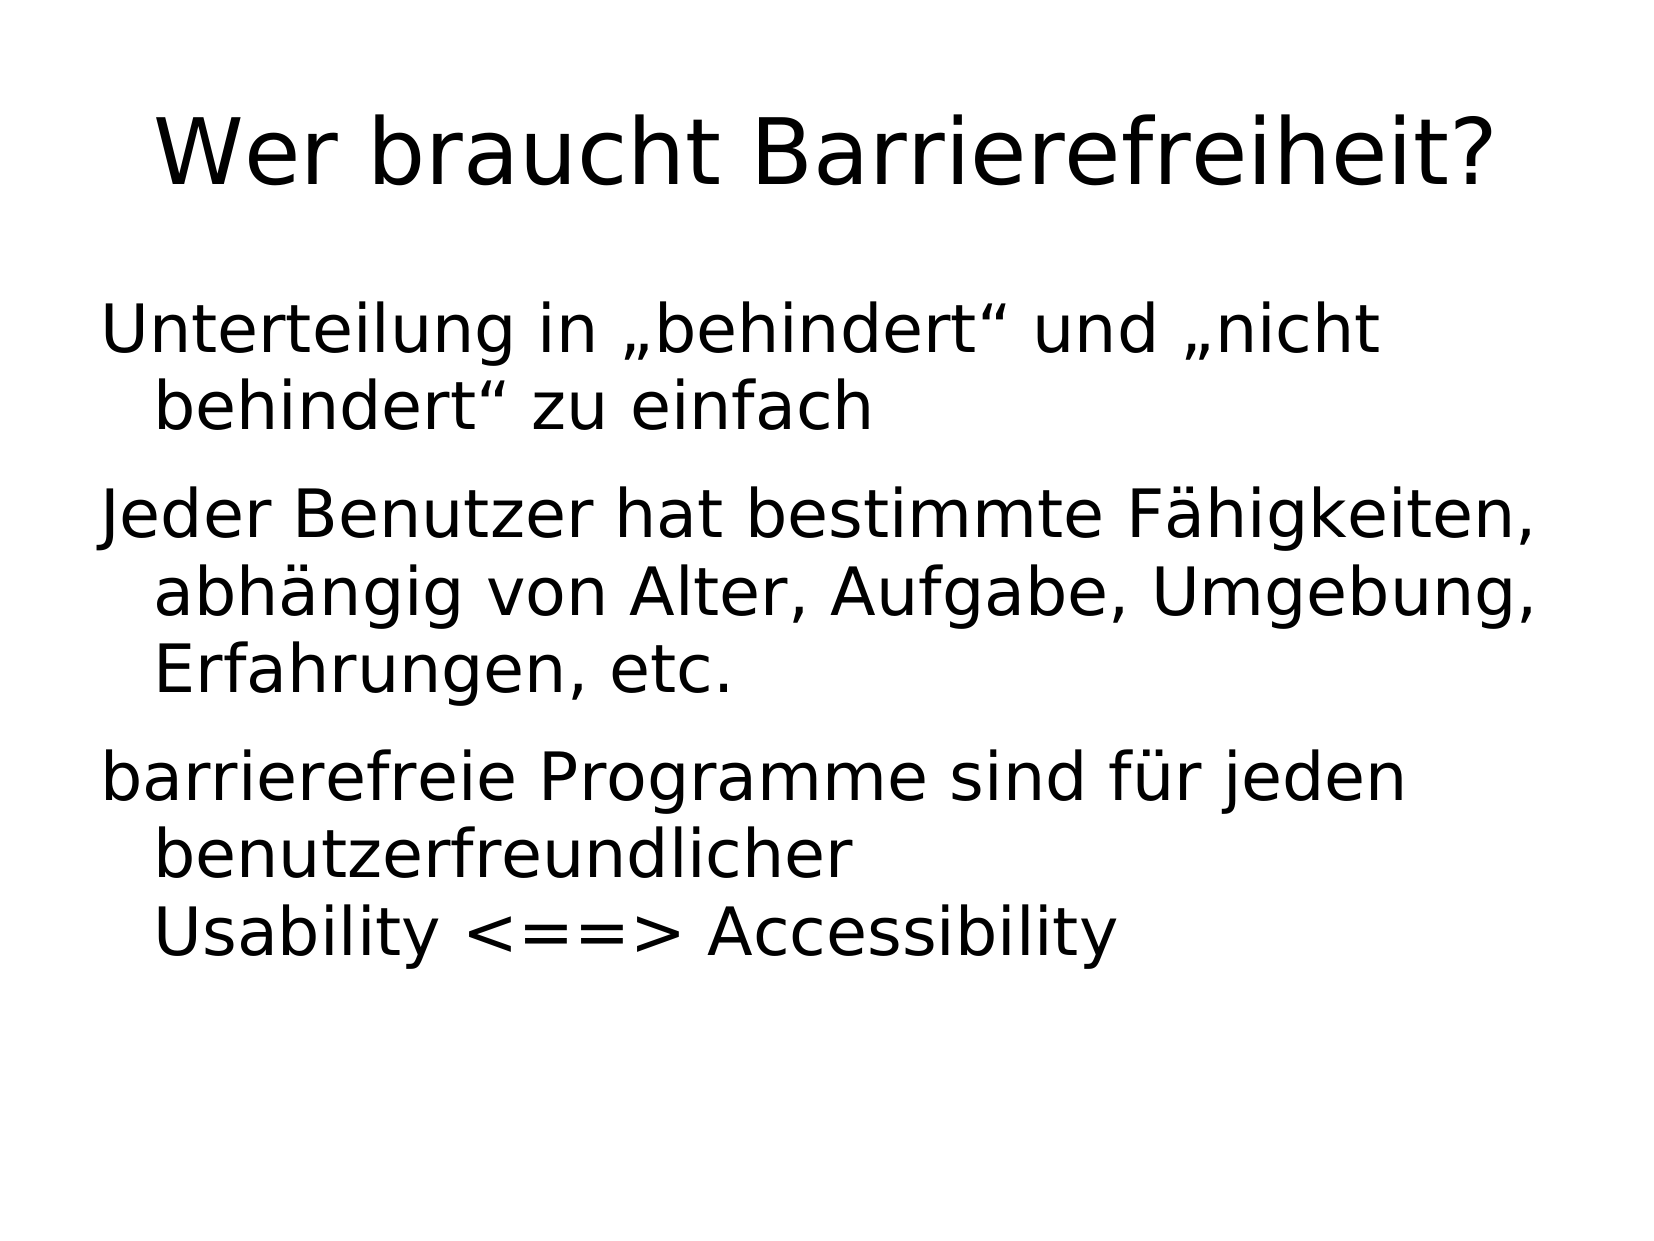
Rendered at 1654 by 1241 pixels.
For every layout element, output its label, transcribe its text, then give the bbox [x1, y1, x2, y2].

list Unterteilung in „behindert“ und „nicht behindert“ zu einfach Jeder Benutzer hat bestimmte Fähigkeiten, abhängig von Alter, Aufgabe, Umgebung, Erfahrungen, etc. barrierefreie Programme sind für jeden benutzerfreundlicher Usability <==> Accessibility [82, 290, 1571, 1109]
title Wer braucht Barrierefreiheit? [82, 49, 1571, 257]
